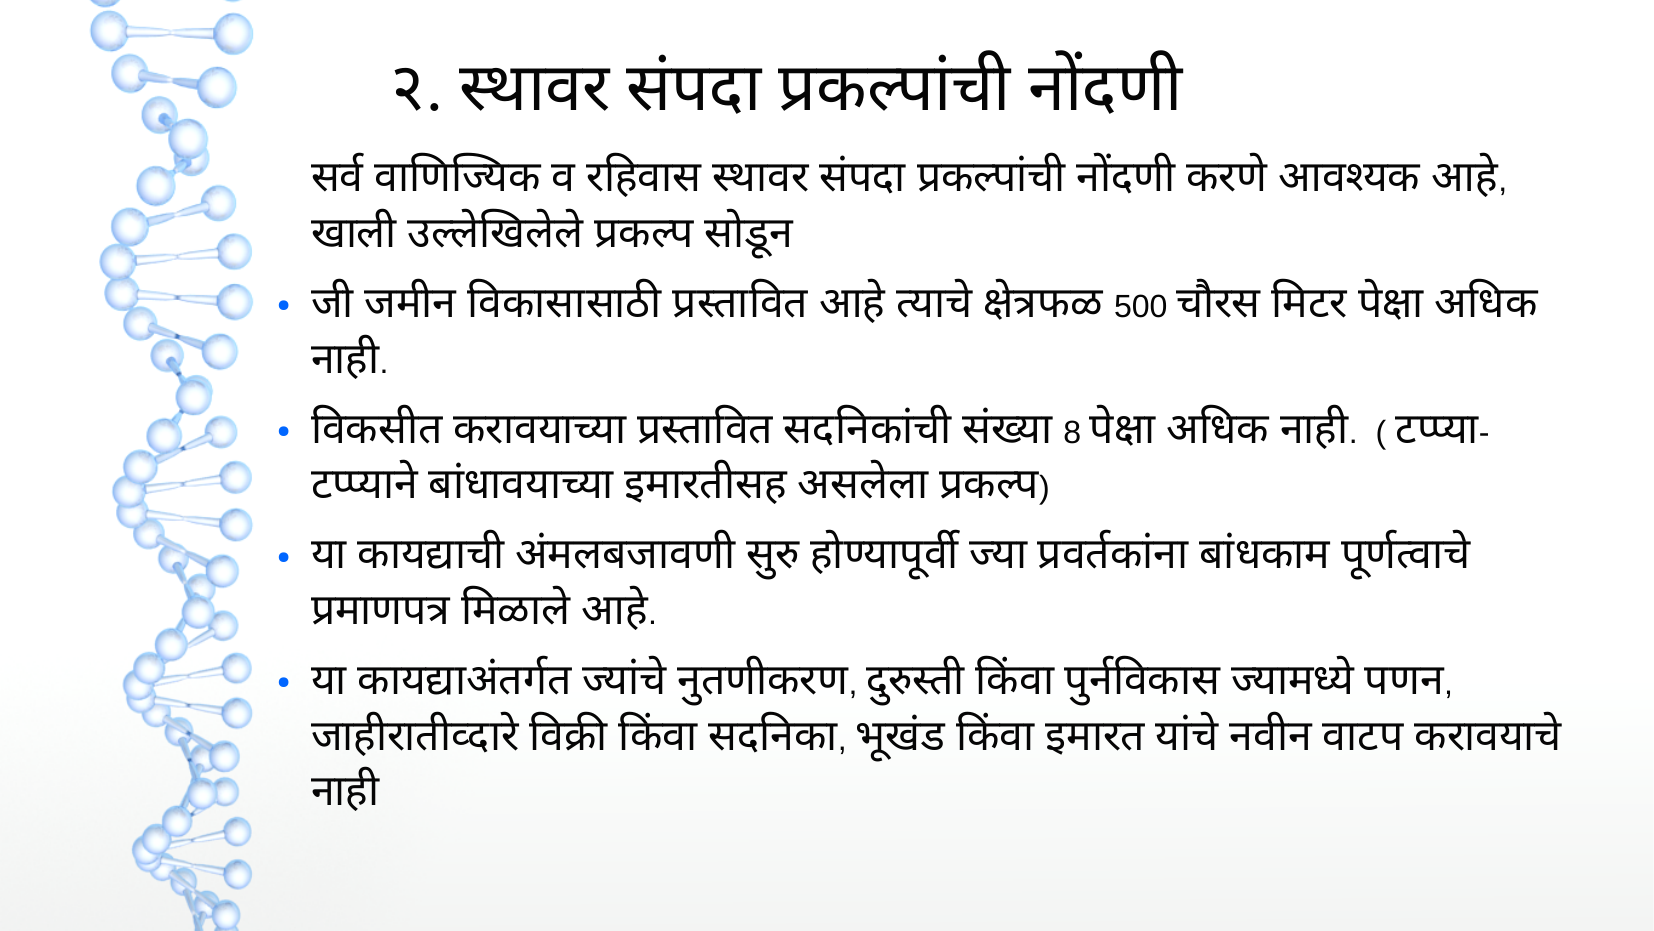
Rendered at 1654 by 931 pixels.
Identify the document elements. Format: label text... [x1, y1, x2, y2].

picture [0, 0, 1654, 931]
list सर्व वाणिज्यिक व रहिवास स्थावर संपदा प्रकल्पांची नोंदणी करणे आवश्यक आहे, खाली उल्लेखिलेले प्रकल्प सोडून जी जमीन विकासासाठी प्रस्तावित आहे त्याचे क्षेत्रफळ 500 चौरस मिटर पेक्षा अधिक नाही. विकसीत करावयाच्या प्रस्तावित सदनिकांची संख्या 8 पेक्षा अधिक नाही. ( टप्प्या-टप्प्याने बांधावयाच्या इमारतीसह असलेला प्रकल्प) या कायद्याची अंमलबजावणी सुरु होण्यापूर्वी ज्या प्रवर्तकांना बांधकाम पूर्णत्वाचे प्रमाणपत्र मिळाले आहे. या कायद्याअंतर्गत ज्यांचे नुतणीकरण, दुरुस्ती किंवा पुर्नविकास ज्यामध्ये पणन, जाहीरातीव्दारे विक्री किंवा सदनिका, भूखंड किंवा इमारत यांचे नवीन वाटप करावयाचे नाही [265, 153, 1595, 827]
title २. स्थावर संपदा प्रकल्पांची नोंदणी [389, 0, 1382, 153]
